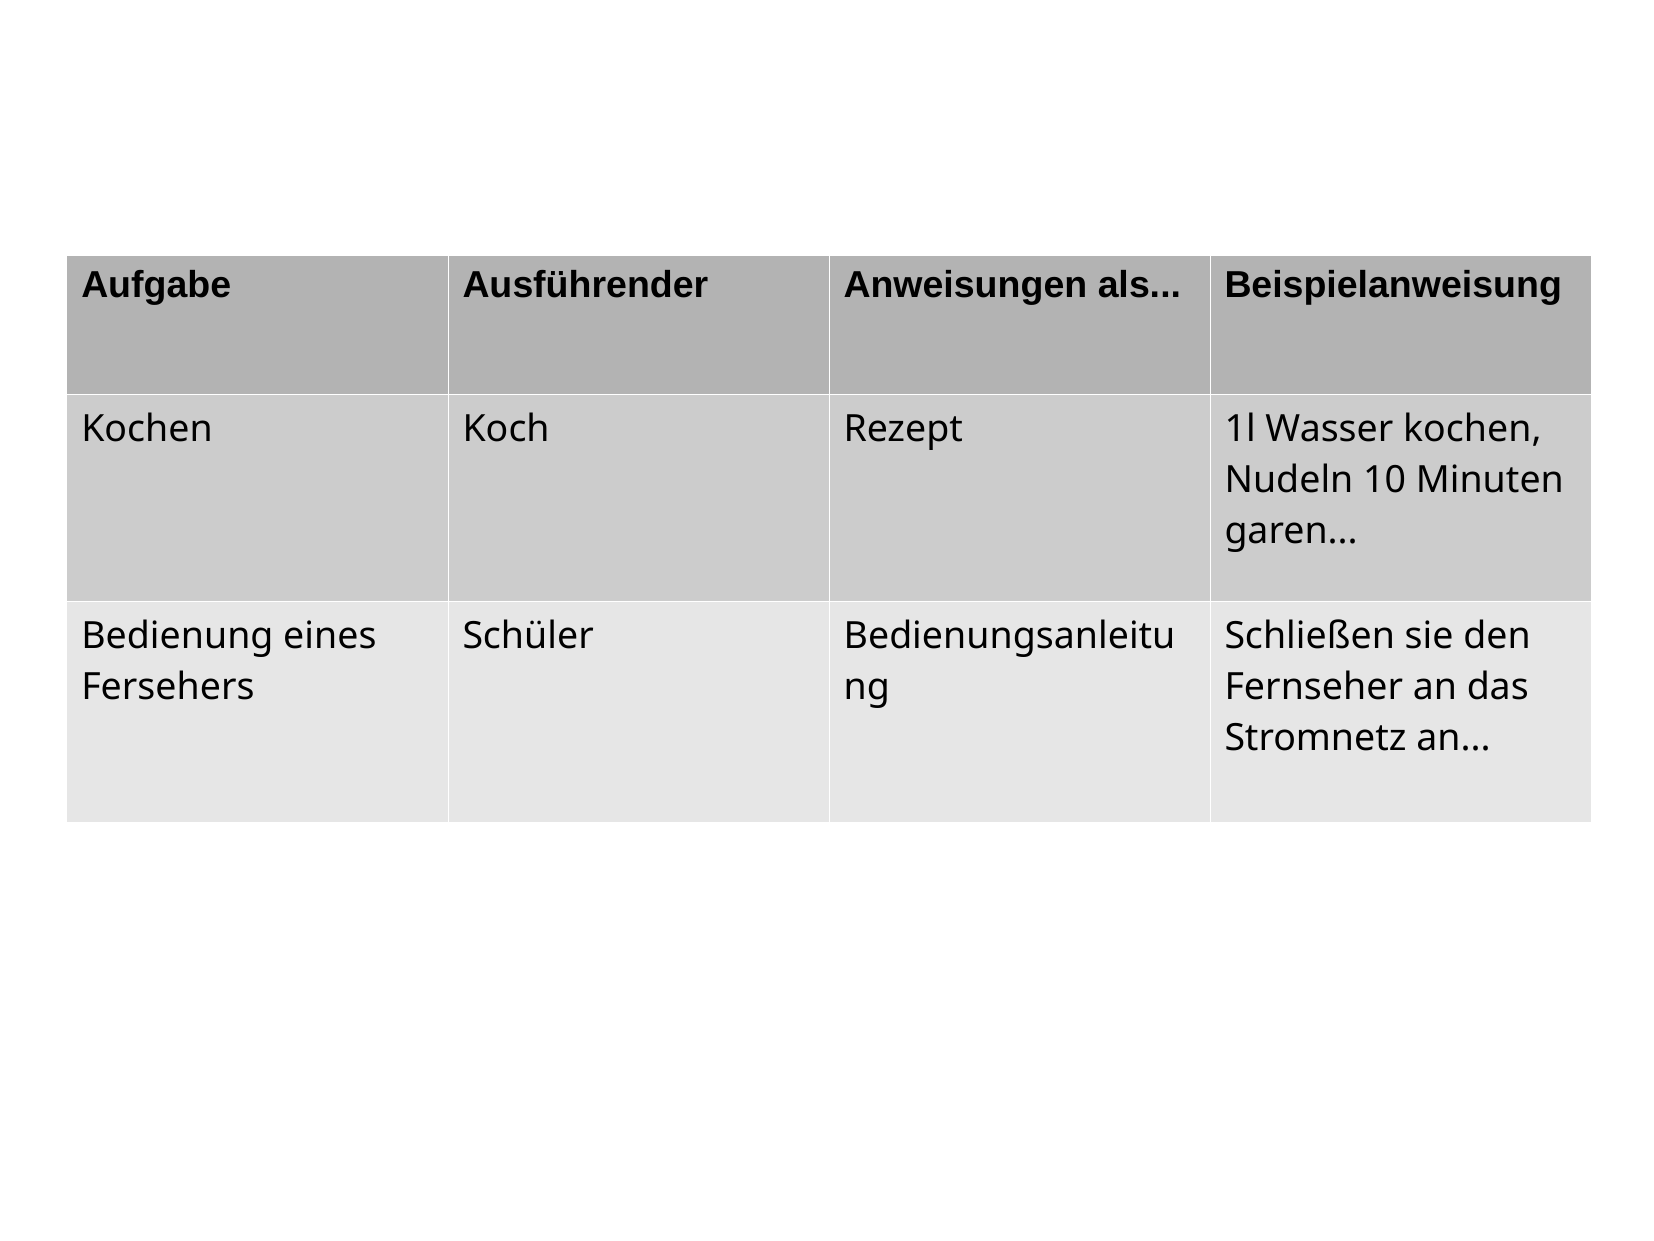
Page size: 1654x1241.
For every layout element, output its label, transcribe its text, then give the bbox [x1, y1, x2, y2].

table_cell Rezept [830, 395, 1210, 601]
table_cell Bedienungsanleitung [830, 602, 1210, 822]
table_header Ausführender [449, 256, 829, 394]
table_cell Koch [449, 395, 829, 601]
table_cell Schließen sie den Fernseher an das Stromnetz an... [1211, 602, 1591, 822]
table_header Beispielanweisung [1211, 256, 1591, 394]
table_cell 1l Wasser kochen, Nudeln 10 Minuten garen... [1211, 395, 1591, 601]
table_cell Bedienung eines Fersehers [67, 602, 448, 822]
table_header Anweisungen als... [830, 256, 1210, 394]
table_header Aufgabe [67, 256, 448, 394]
table_cell Kochen [67, 395, 448, 601]
table_cell Schüler [449, 602, 829, 822]
